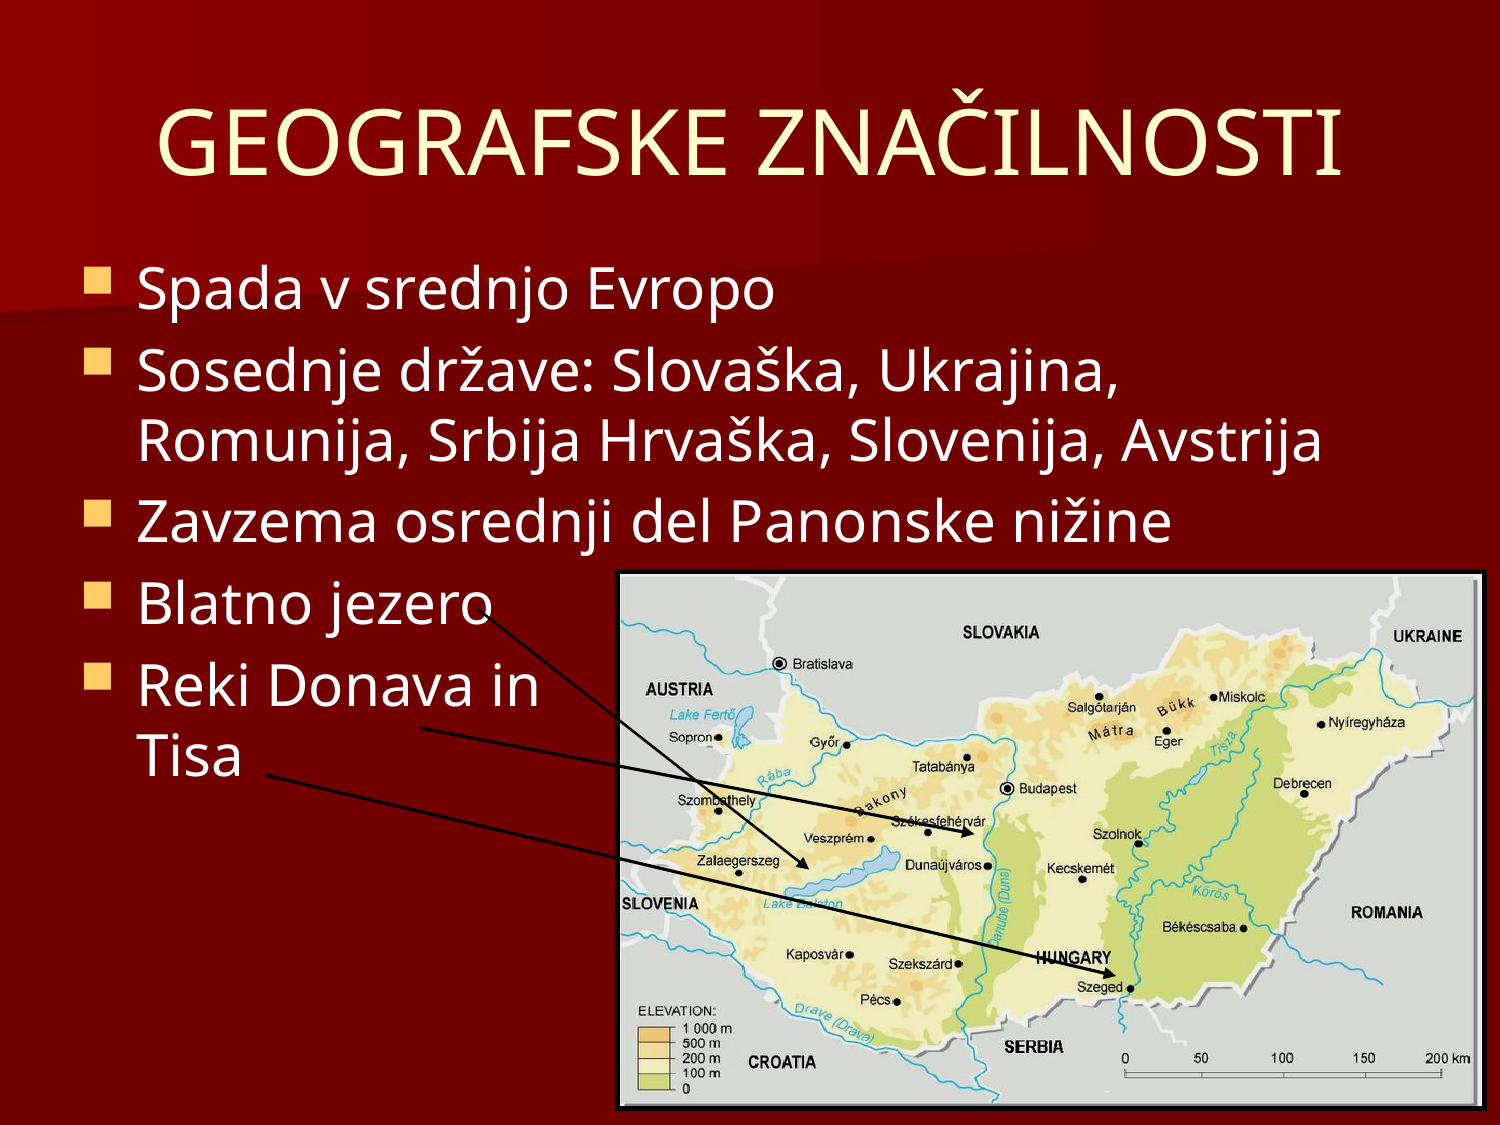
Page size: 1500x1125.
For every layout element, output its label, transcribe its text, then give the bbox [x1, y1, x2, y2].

picture [620, 574, 1483, 1107]
picture [620, 724, 687, 777]
title GEOGRAFSKE ZNAČILNOSTI [75, 45, 1425, 233]
list Spada v srednjo Evropo Sosednje države: Slovaška, Ukrajina, Romunija, Srbija Hrvaška, Slovenija, Avstrija Zavzema osrednji del Panonske nižine Blatno jezero Reki Donava in Tisa [64, 243, 1415, 981]
